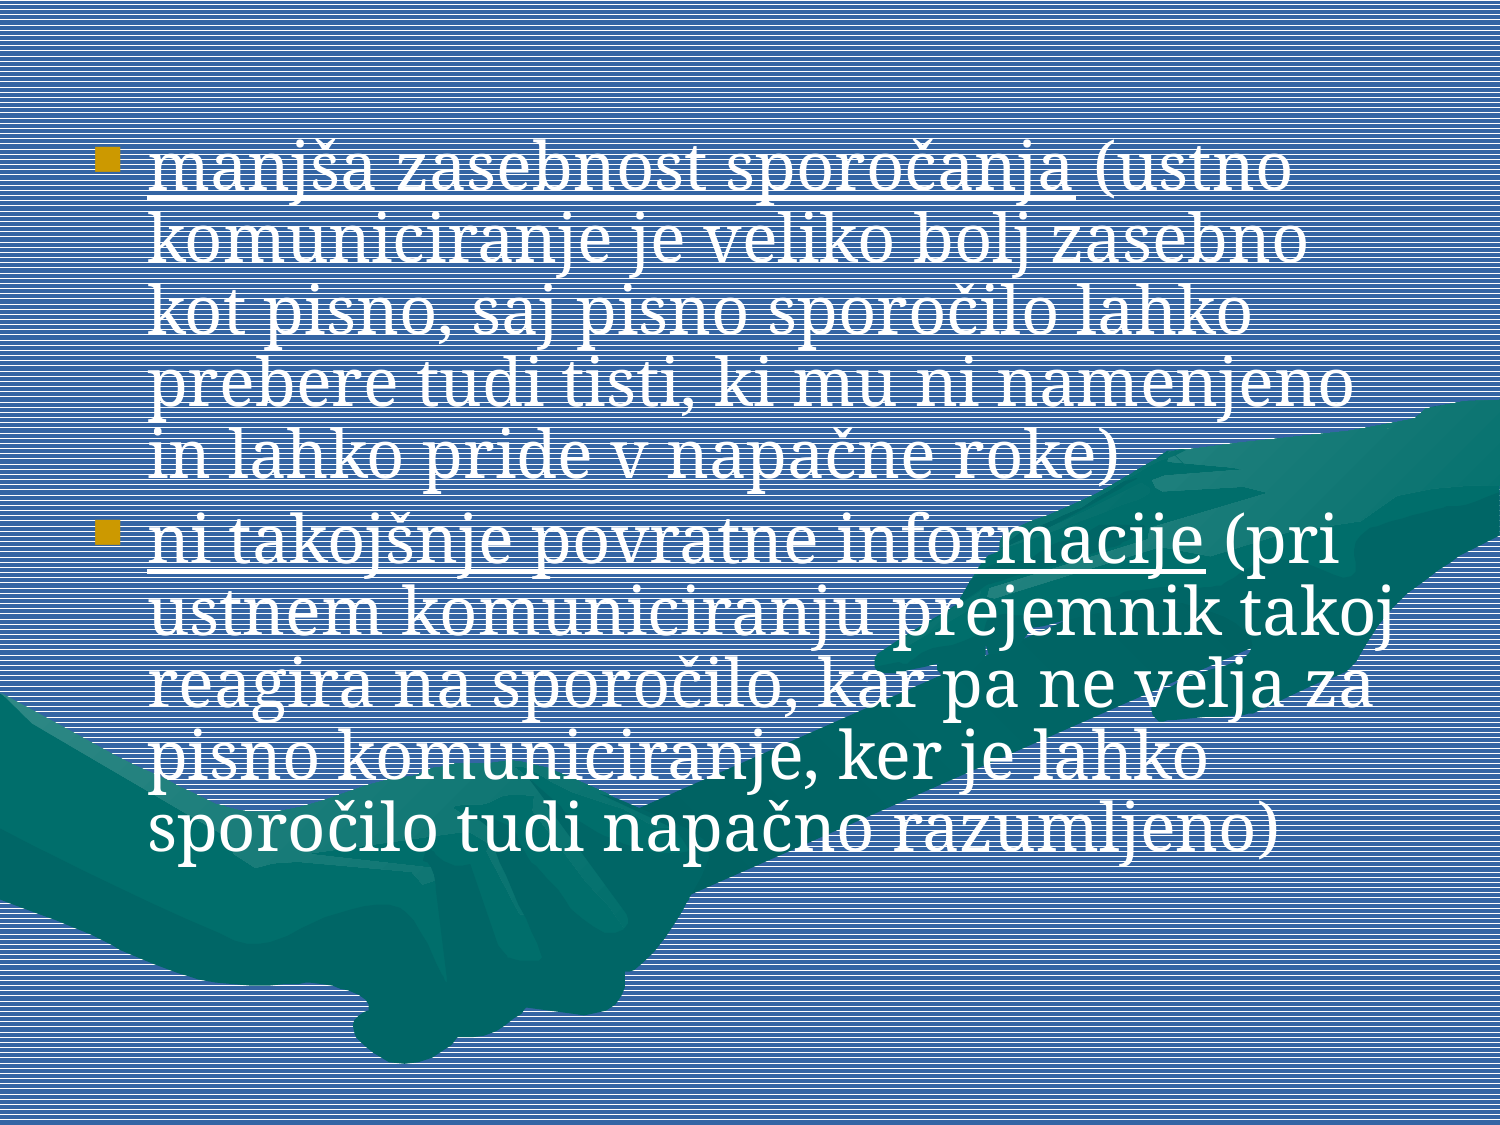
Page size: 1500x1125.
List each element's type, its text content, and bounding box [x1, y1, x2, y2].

list manjša zasebnost sporočanja (ustno komuniciranje je veliko bolj zasebno kot pisno, saj pisno sporočilo lahko prebere tudi tisti, ki mu ni namenjeno in lahko pride v napačne roke) ni takojšnje povratne informacije (pri ustnem komuniciranju prejemnik takoj reagira na sporočilo, kar pa ne velja za pisno komuniciranje, ker je lahko sporočilo tudi napačno razumljeno) [76, 125, 1427, 914]
